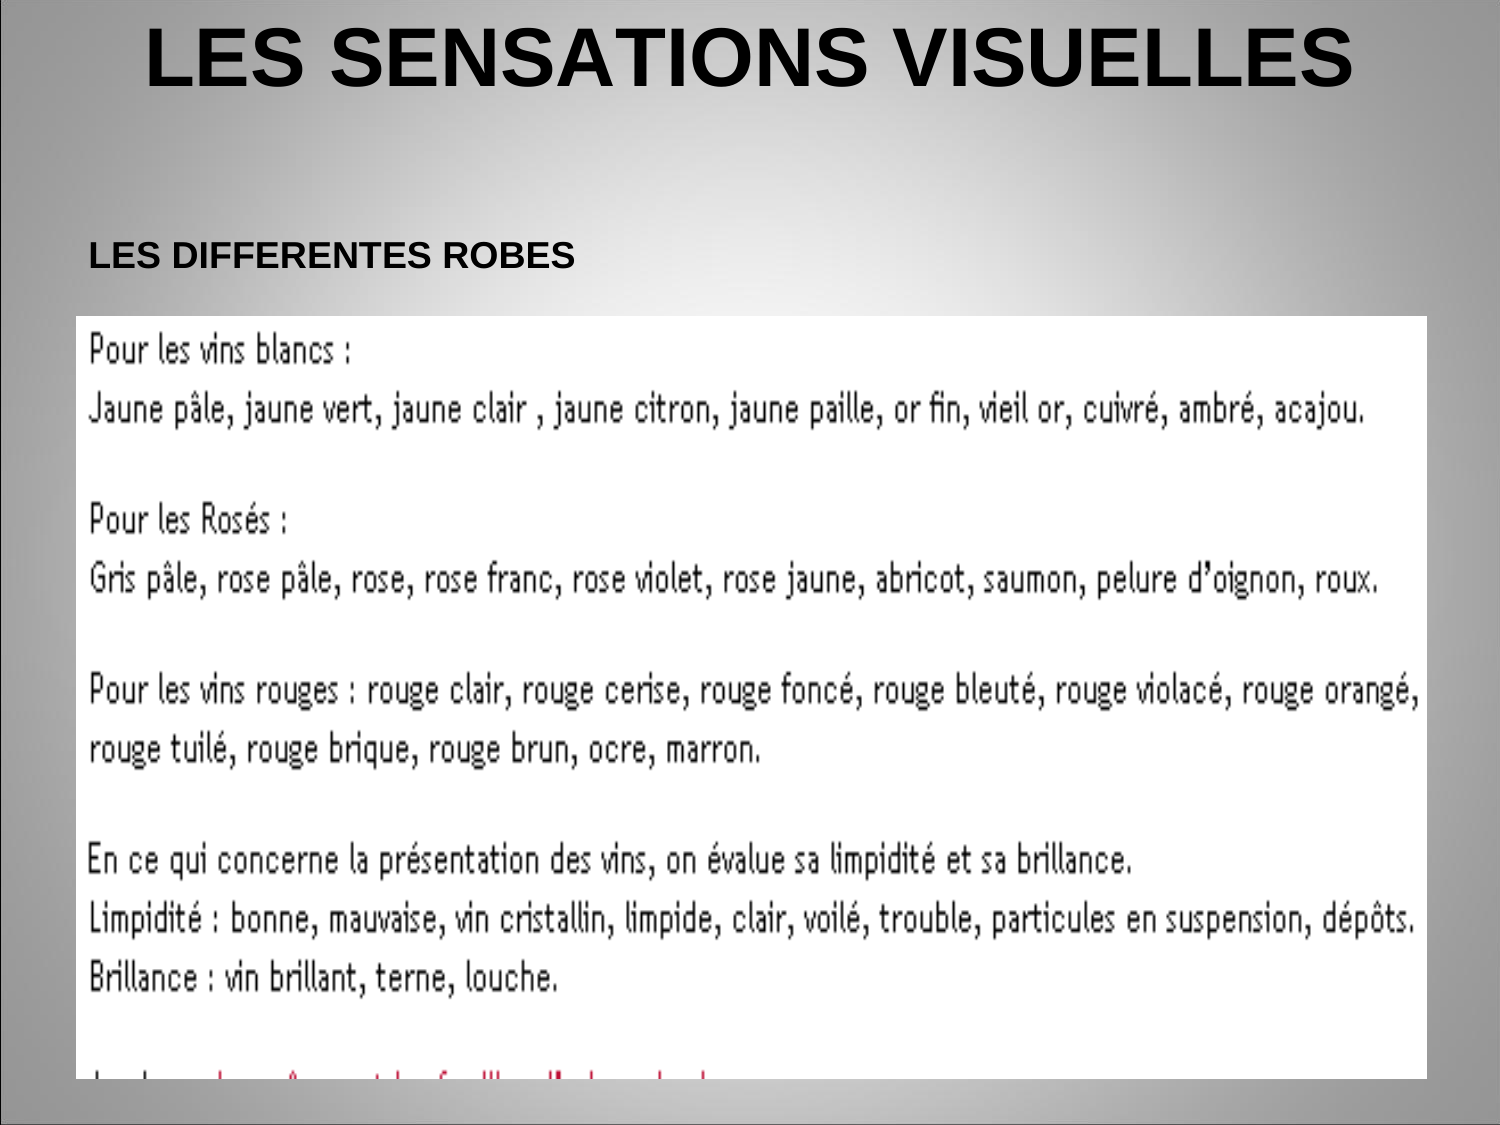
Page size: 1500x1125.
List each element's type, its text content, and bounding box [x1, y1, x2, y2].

text_box LES DIFFERENTES ROBES [73, 223, 591, 284]
title LES SENSATIONS VISUELLES [75, 0, 1426, 211]
picture [0, 0, 1500, 1125]
text_box [76, 316, 1427, 1079]
